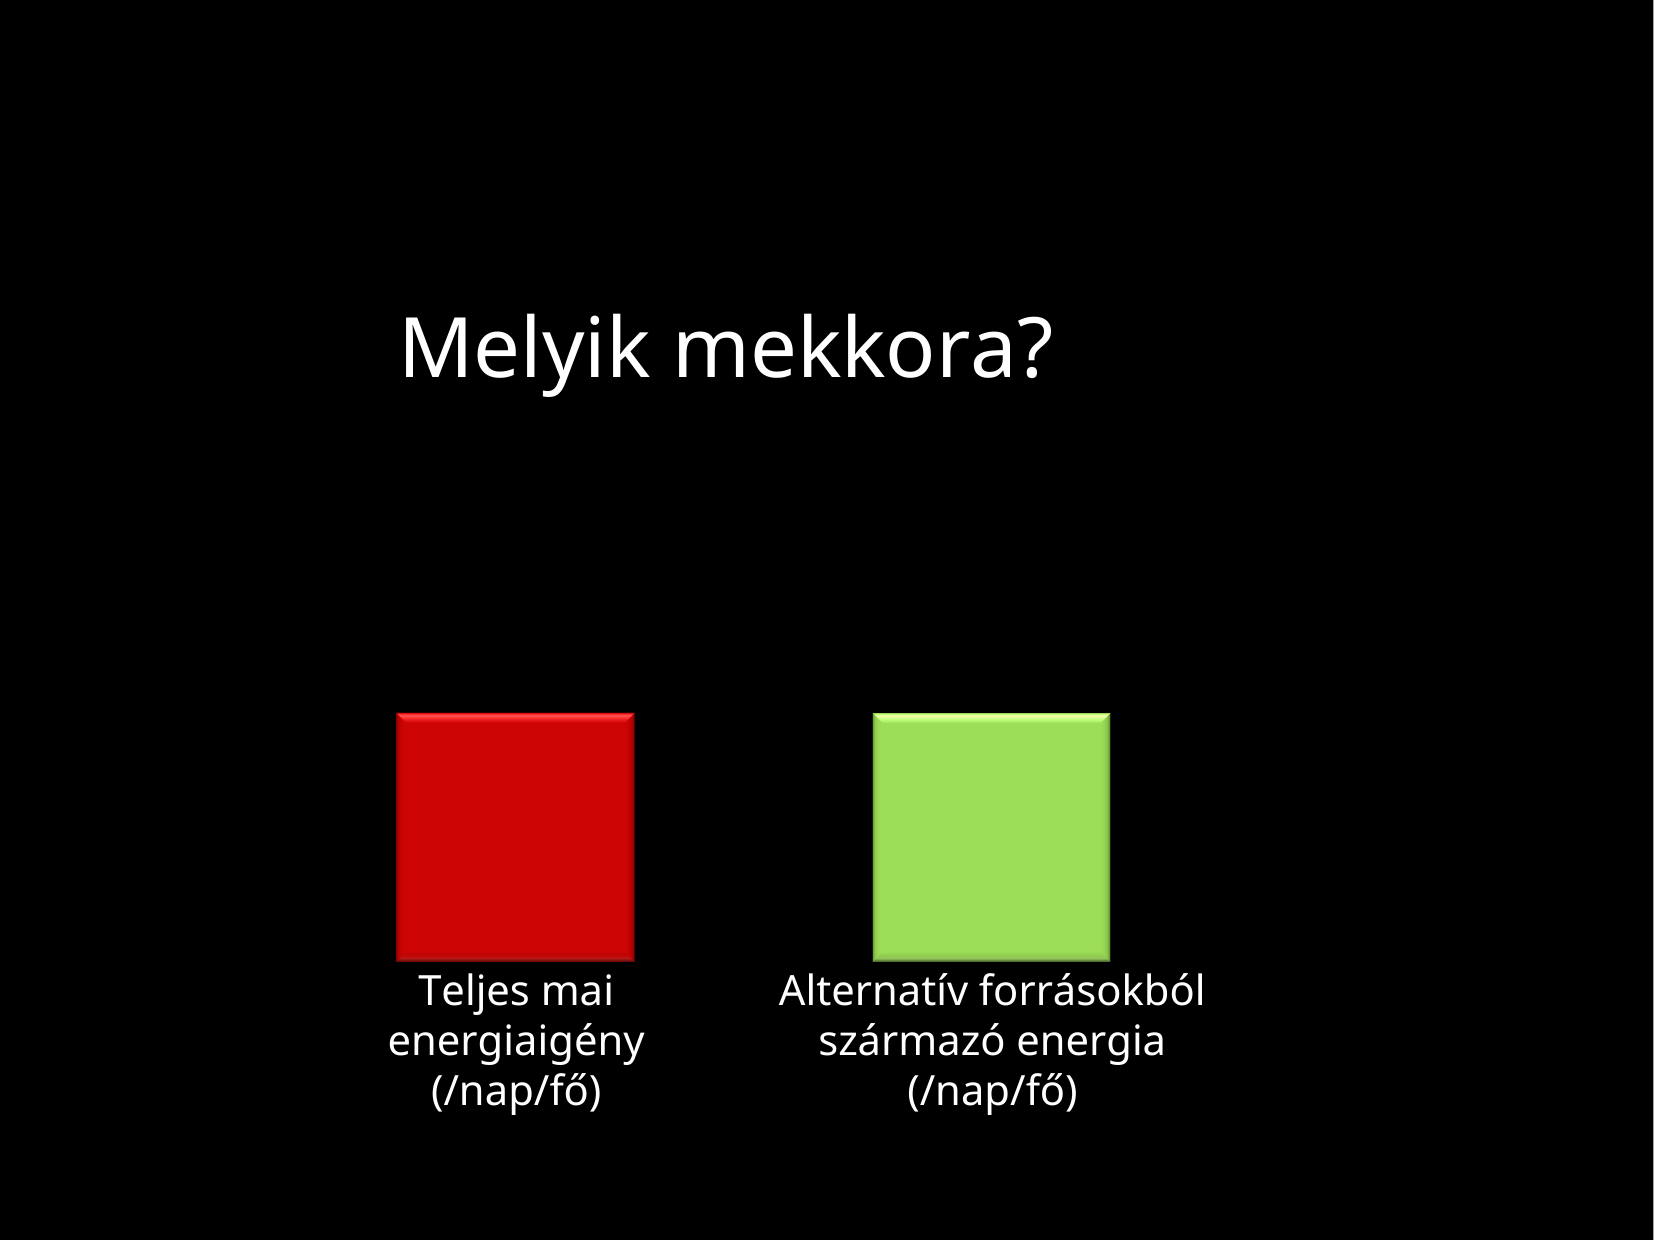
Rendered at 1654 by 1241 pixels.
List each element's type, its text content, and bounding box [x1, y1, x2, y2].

text_box Alternatív forrásokból származó energia (/nap/fő) [727, 955, 1258, 1122]
text_box Melyik mekkora? [383, 286, 1070, 403]
text_box Teljes mai energiaigény (/nap/fő) [297, 955, 727, 1122]
picture [387, 708, 644, 955]
picture [864, 708, 1119, 955]
